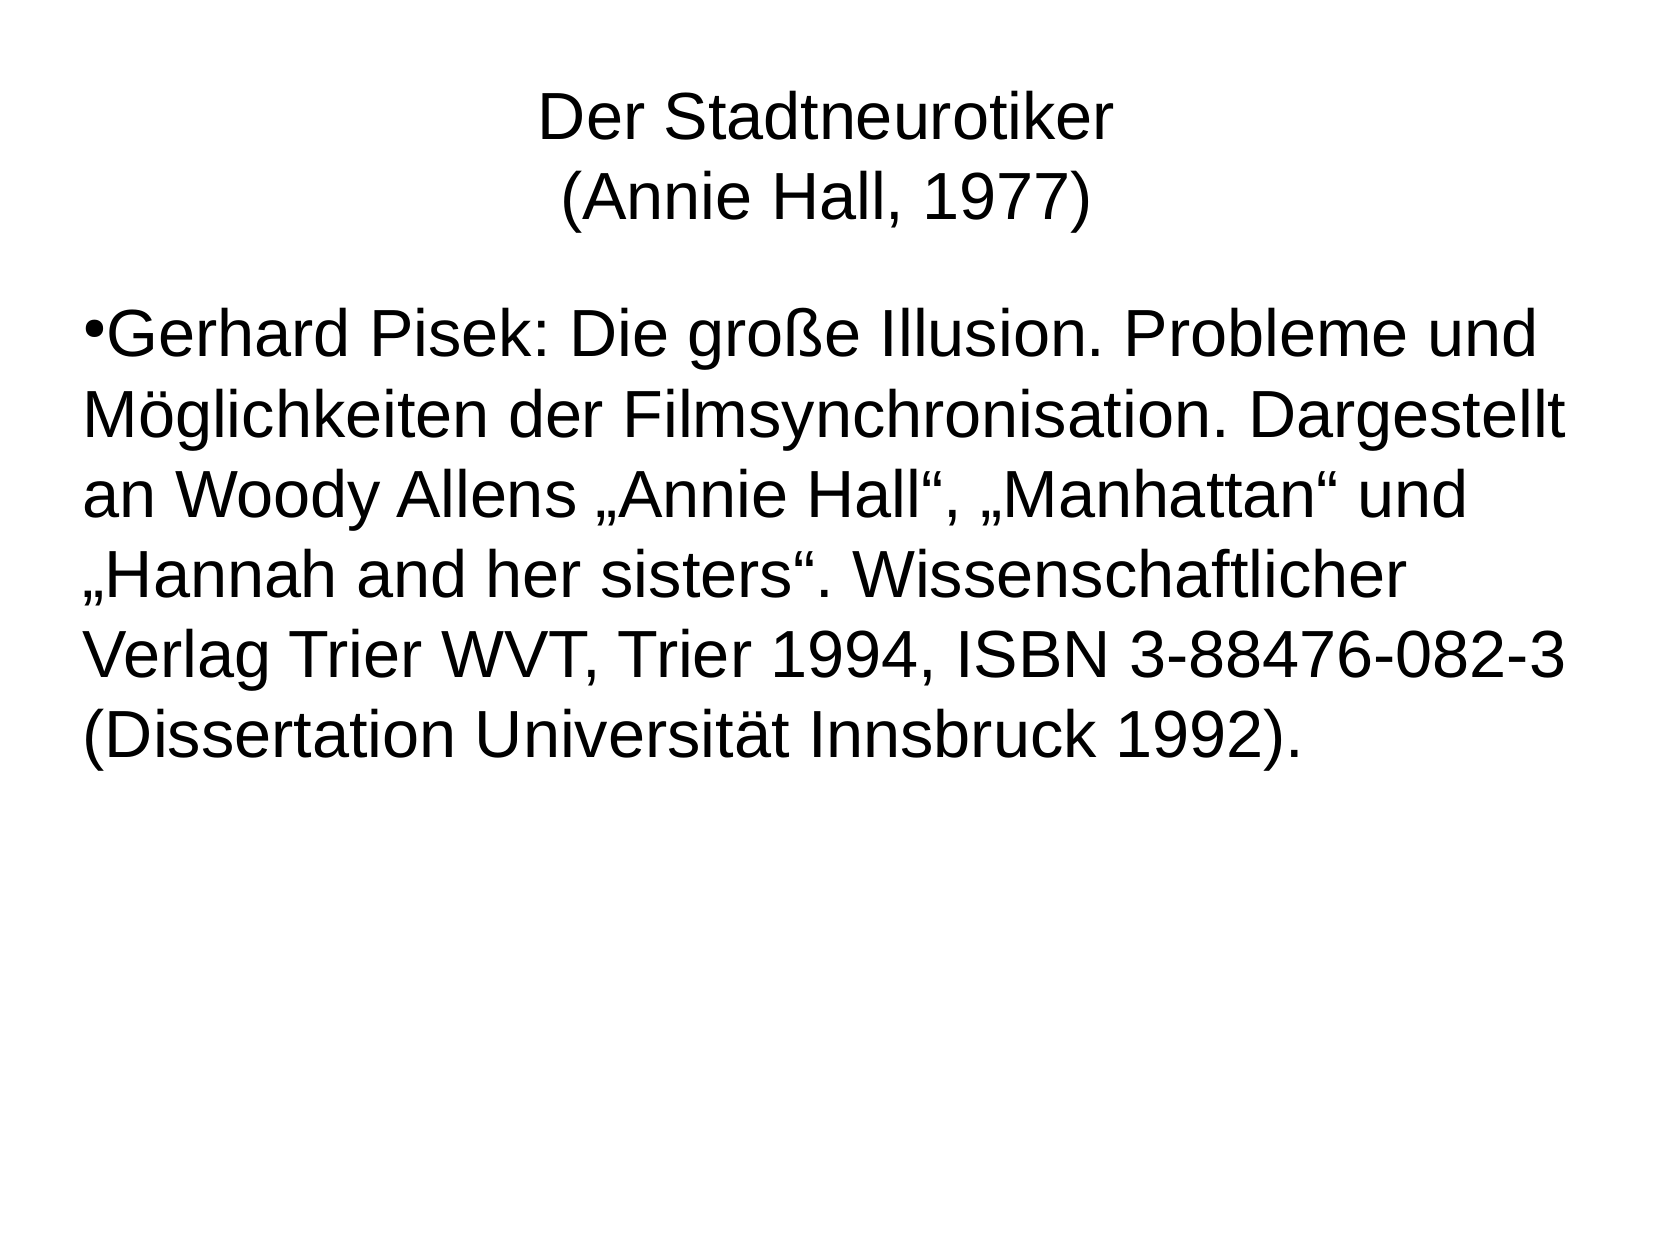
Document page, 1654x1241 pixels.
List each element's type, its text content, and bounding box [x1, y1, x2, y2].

list Gerhard Pisek: Die große Illusion. Probleme und Möglichkeiten der Filmsynchronisation. Dargestellt an Woody Allens „Annie Hall“, „Manhattan“ und „Hannah and her sisters“. Wissenschaftlicher Verlag Trier WVT, Trier 1994, ISBN 3-88476-082-3 (Dissertation Universität Innsbruck 1992). [82, 290, 1571, 1010]
title Der Stadtneurotiker (Annie Hall, 1977) [82, 49, 1571, 257]
